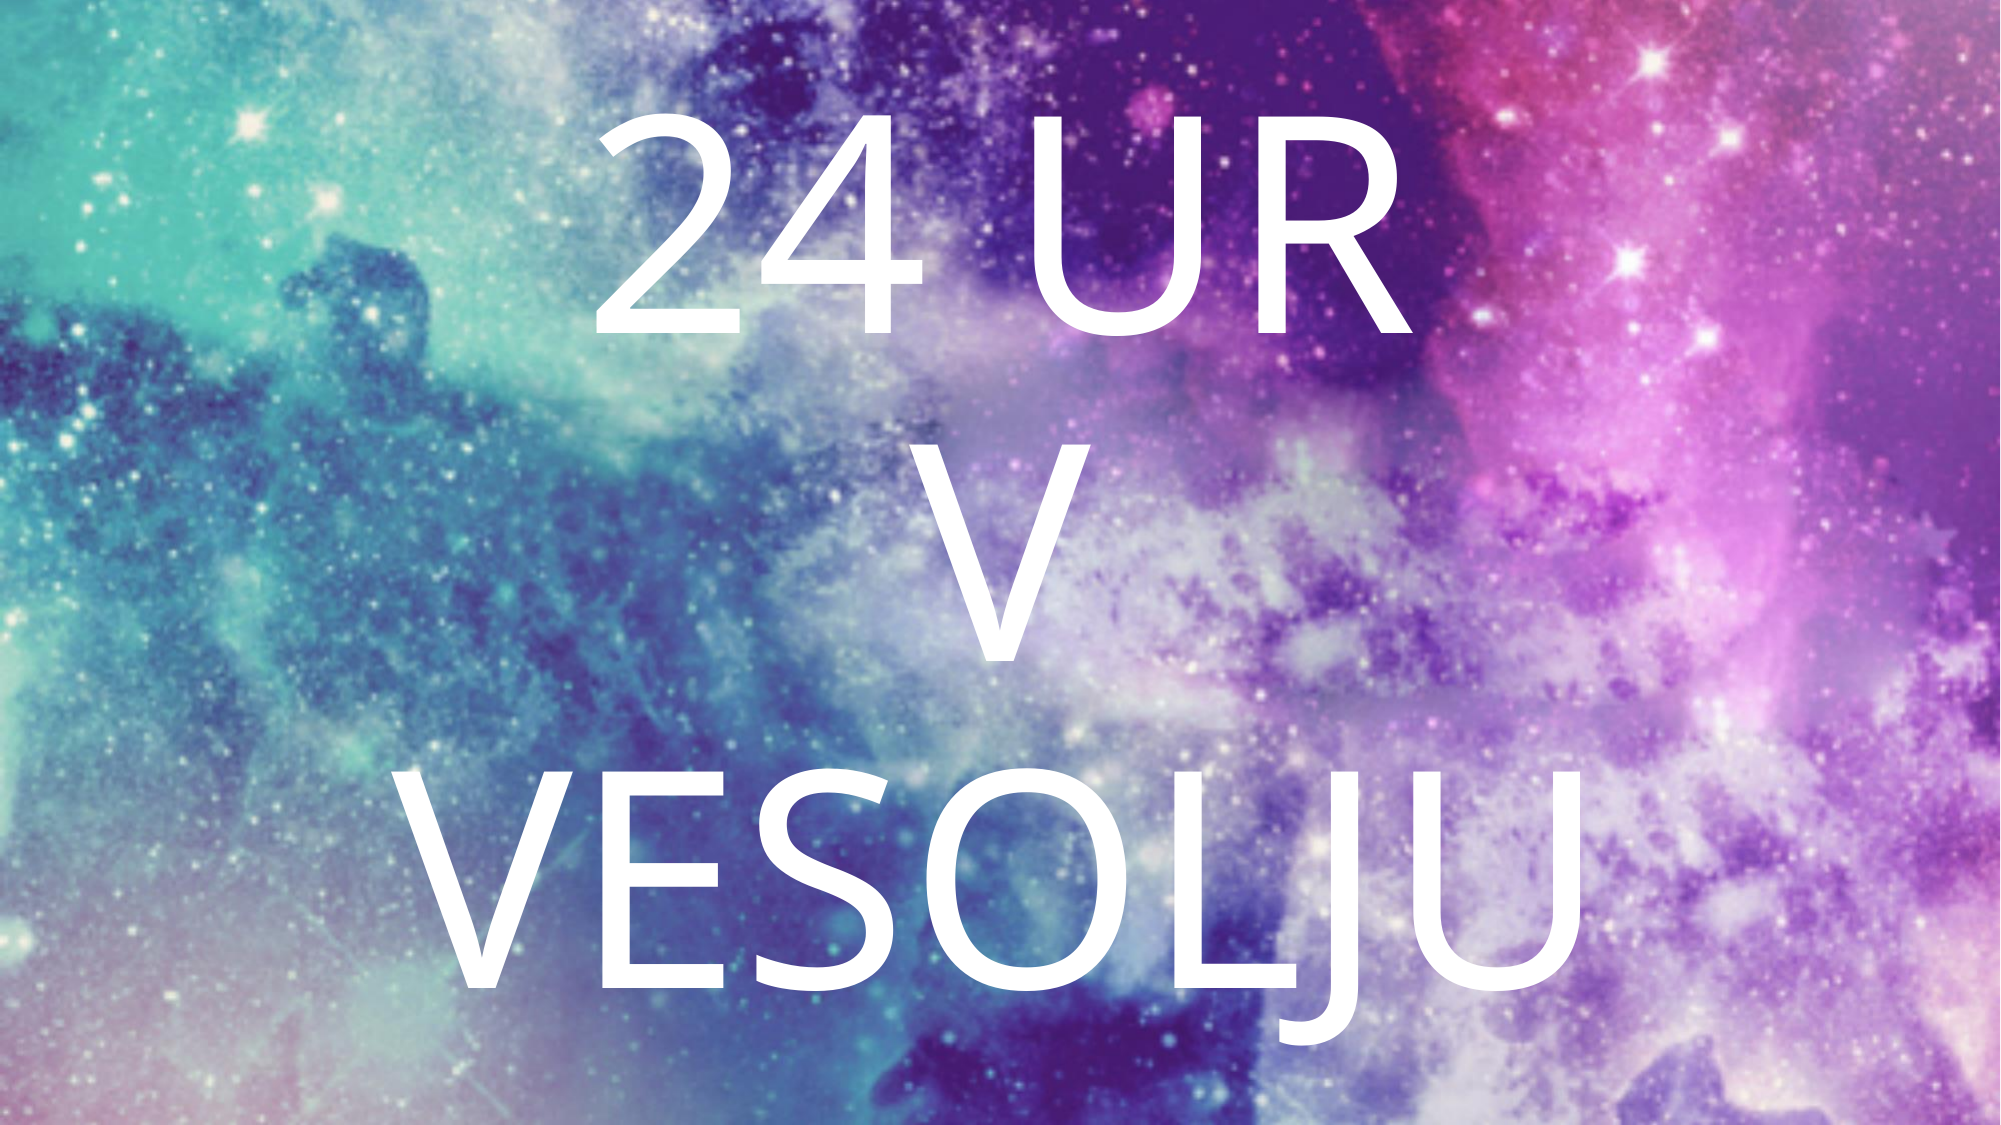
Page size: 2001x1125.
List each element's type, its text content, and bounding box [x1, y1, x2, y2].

title 24 UR V VESOLJU [137, 59, 1863, 1066]
picture [0, 0, 2001, 1125]
